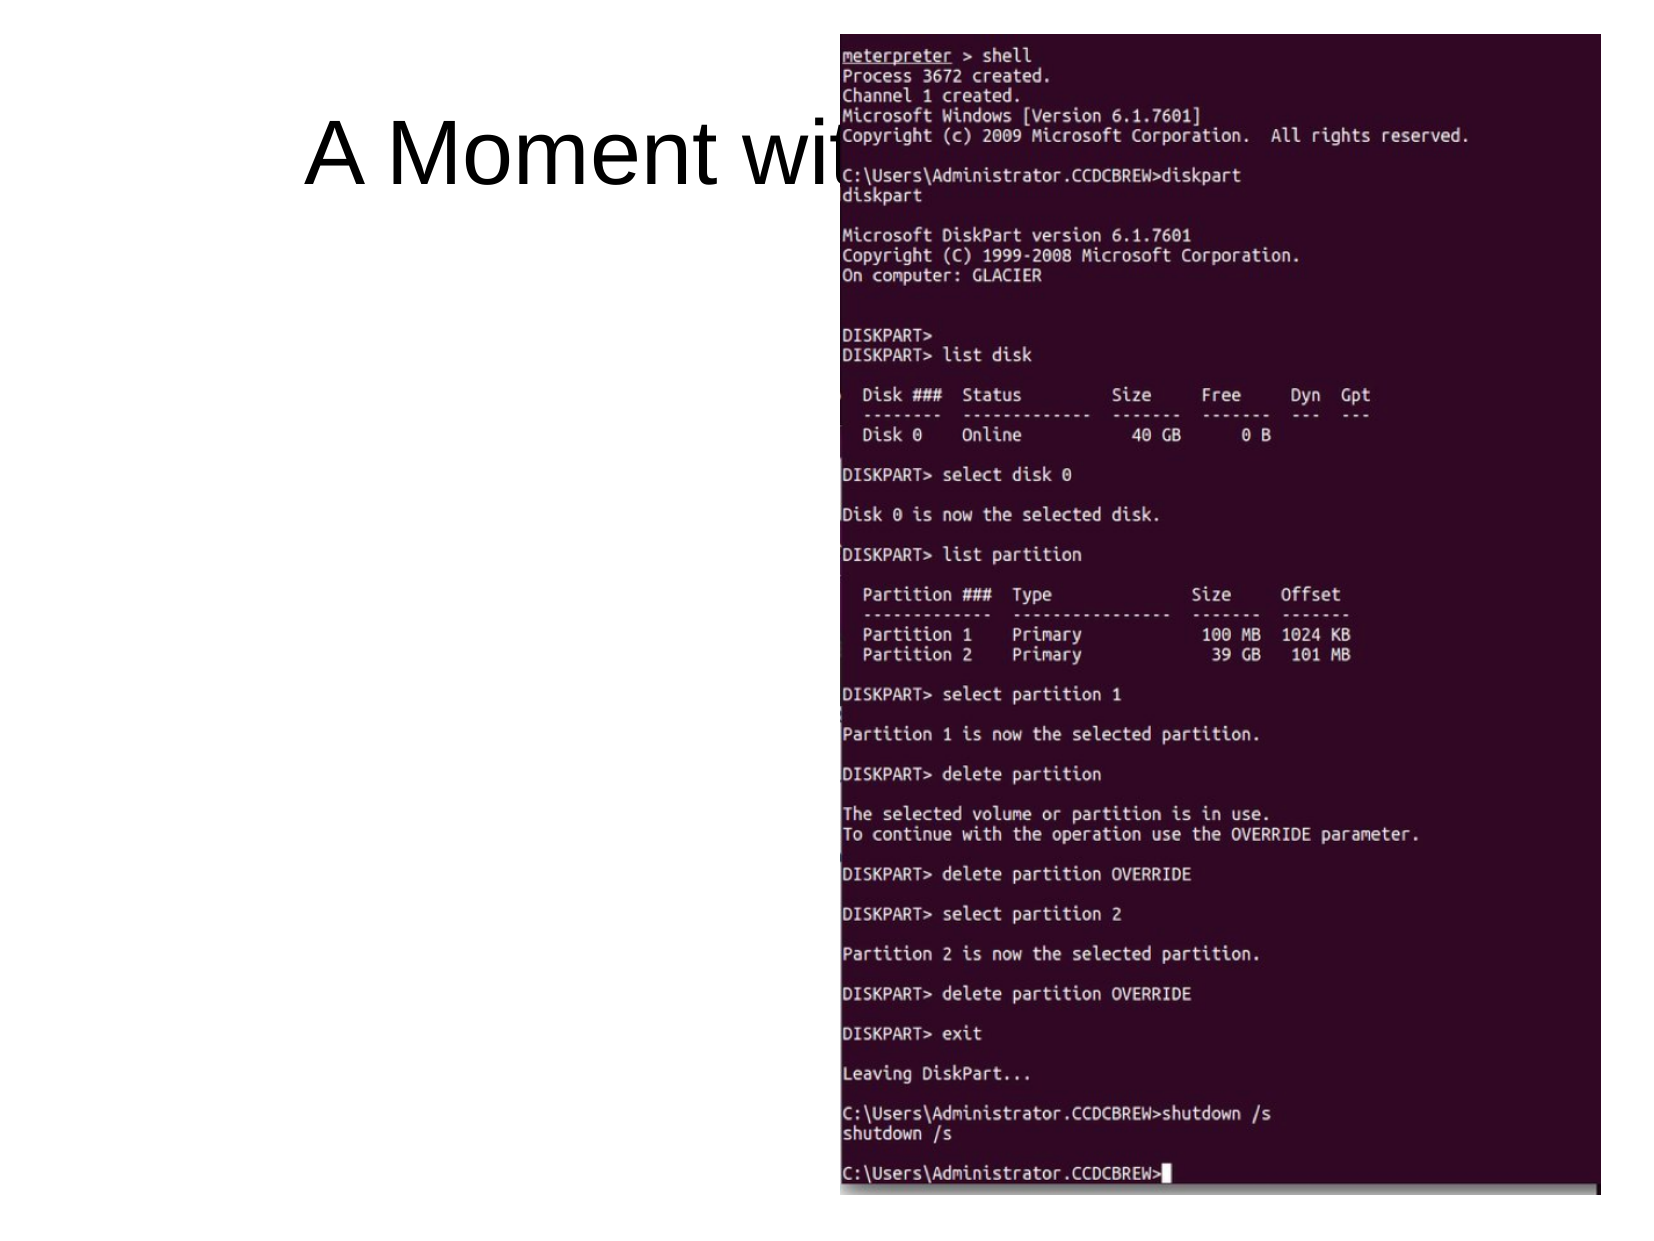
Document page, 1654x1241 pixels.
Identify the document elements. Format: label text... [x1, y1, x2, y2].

picture [840, 34, 1601, 1195]
title A Moment with Red Team [82, 49, 840, 257]
